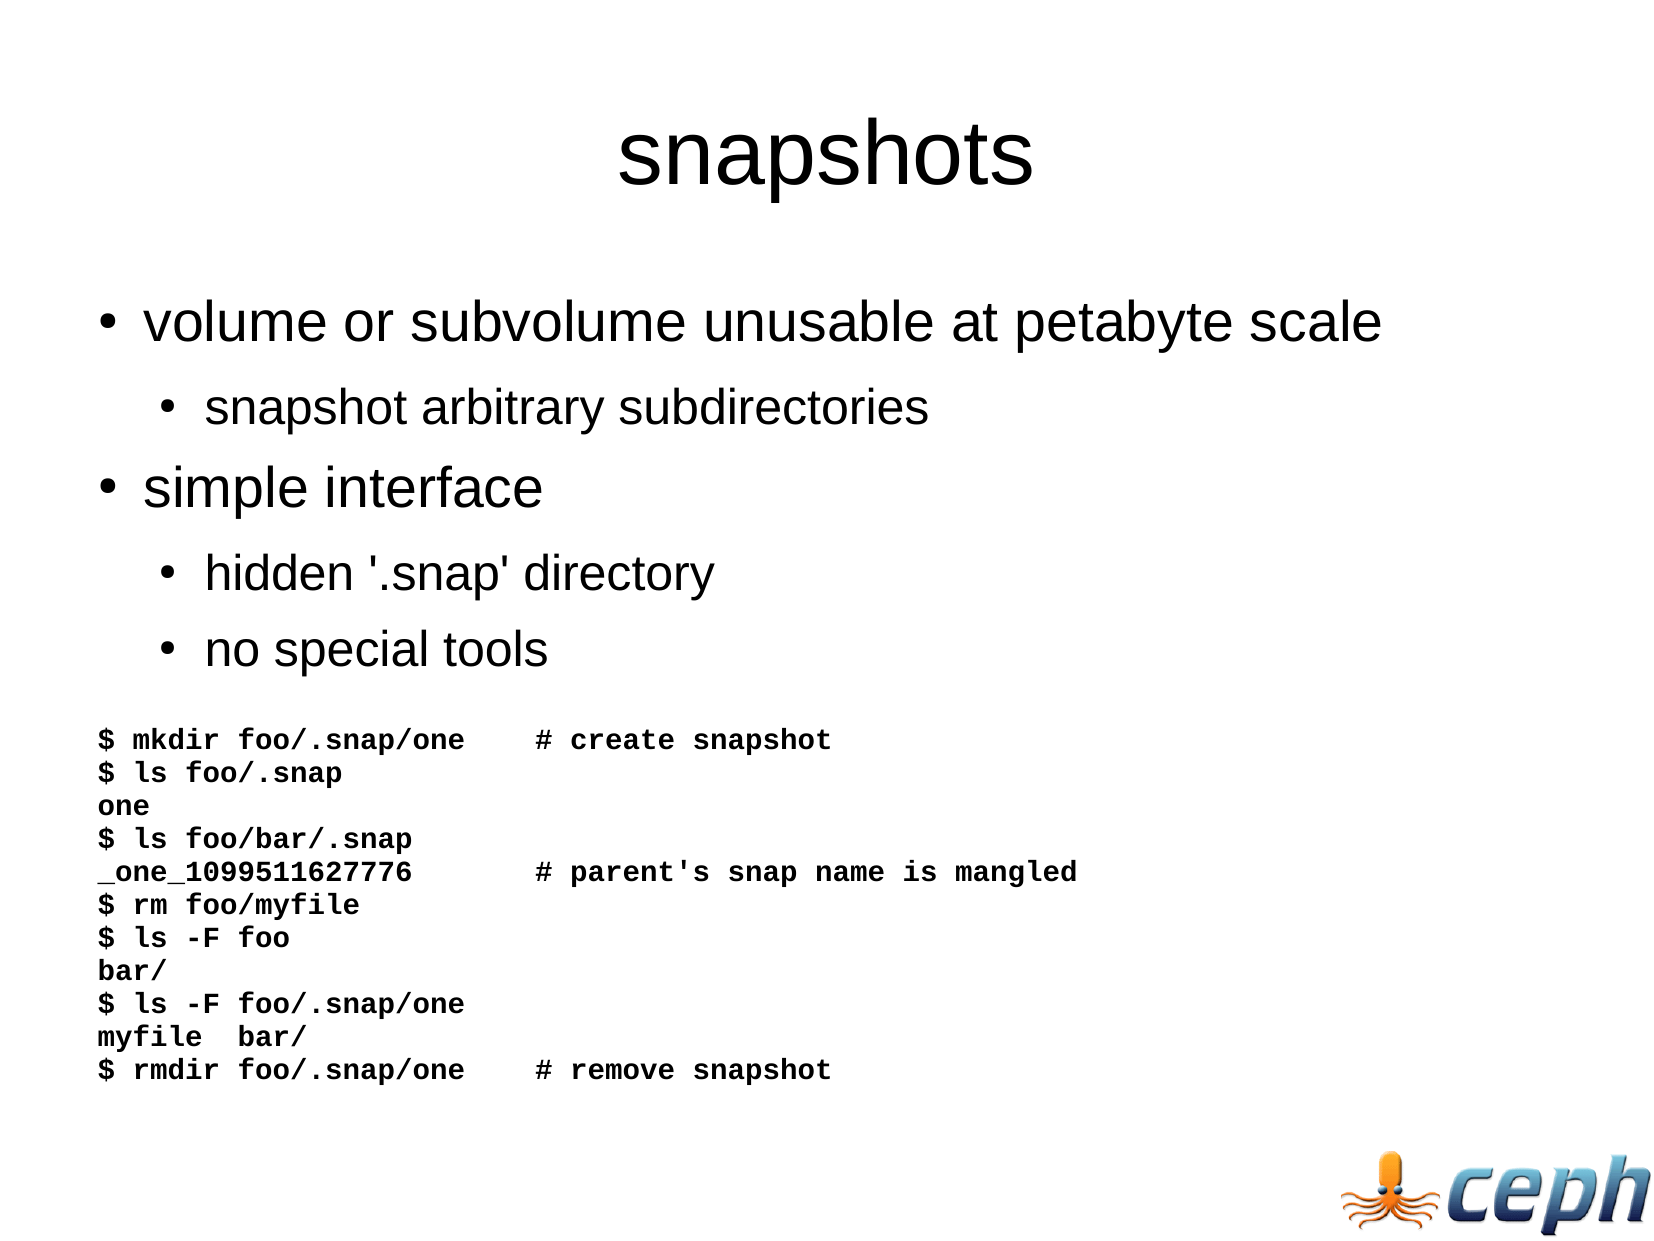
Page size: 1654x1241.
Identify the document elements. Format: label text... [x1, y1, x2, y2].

list volume or subvolume unusable at petabyte scale snapshot arbitrary subdirectories simple interface hidden '.snap' directory no special tools [82, 290, 1571, 681]
picture [1335, 1151, 1651, 1239]
text_box $ mkdir foo/.snap/one # create snapshot $ ls foo/.snap one $ ls foo/bar/.snap _one_1099511627776 # parent's snap name is mangled $ rm foo/myfile $ ls -F foo bar/ $ ls -F foo/.snap/one myfile bar/ $ rmdir foo/.snap/one # remove snapshot [82, 717, 1591, 1126]
title snapshots [82, 49, 1571, 257]
